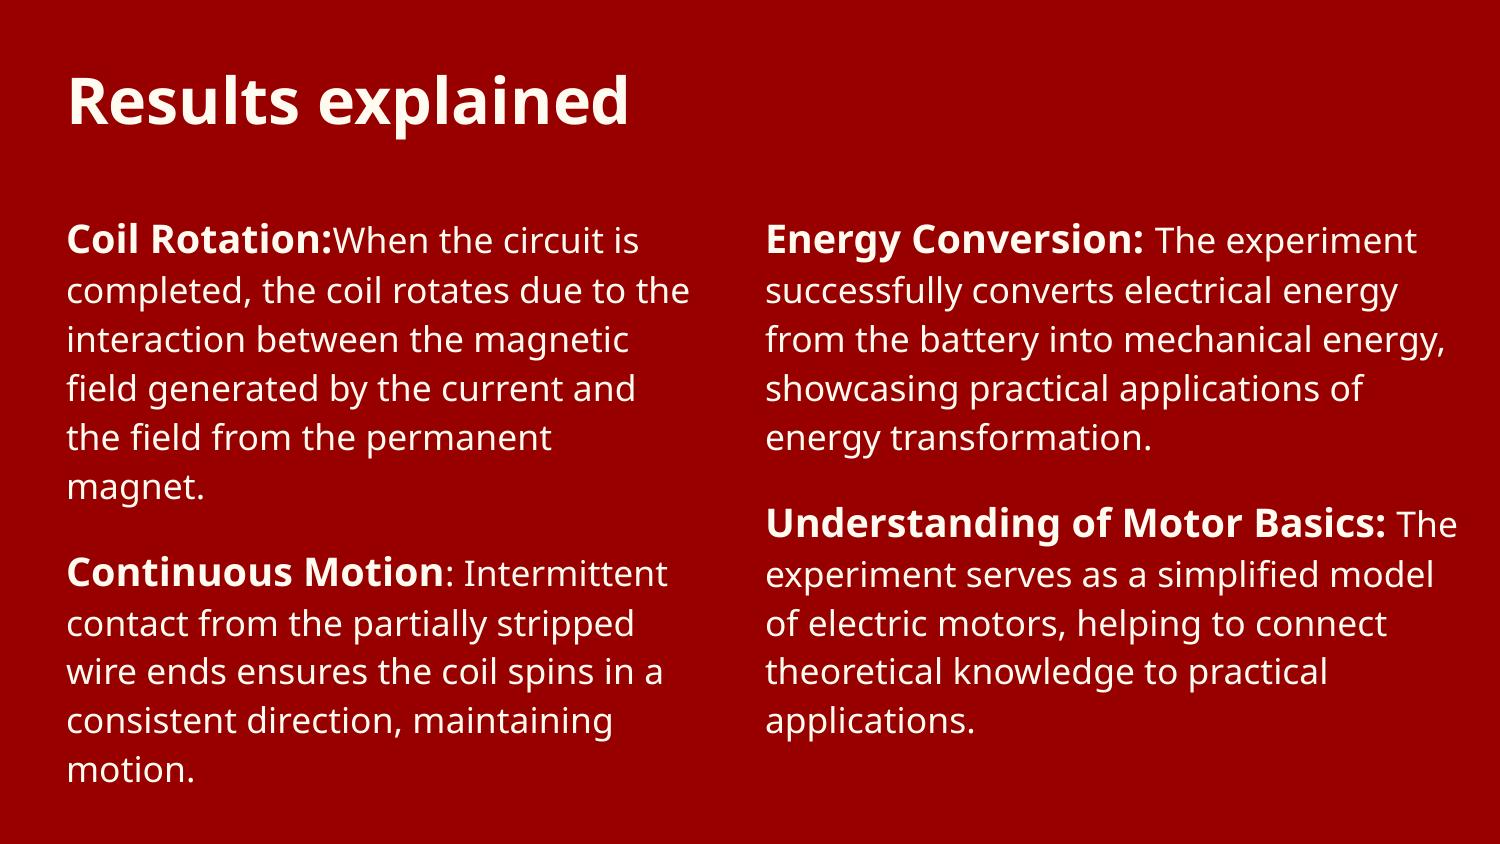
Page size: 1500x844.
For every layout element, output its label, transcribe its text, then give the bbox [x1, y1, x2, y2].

title Results explained [51, 44, 1449, 146]
list Coil Rotation:When the circuit is completed, the coil rotates due to the interaction between the magnetic field generated by the current and the field from the permanent magnet. Continuous Motion: Intermittent contact from the partially stripped wire ends ensures the coil spins in a consistent direction, maintaining motion. [51, 192, 708, 750]
list Energy Conversion: The experiment successfully converts electrical energy from the battery into mechanical energy, showcasing practical applications of energy transformation. Understanding of Motor Basics: The experiment serves as a simplified model of electric motors, helping to connect theoretical knowledge to practical applications. [750, 192, 1477, 750]
